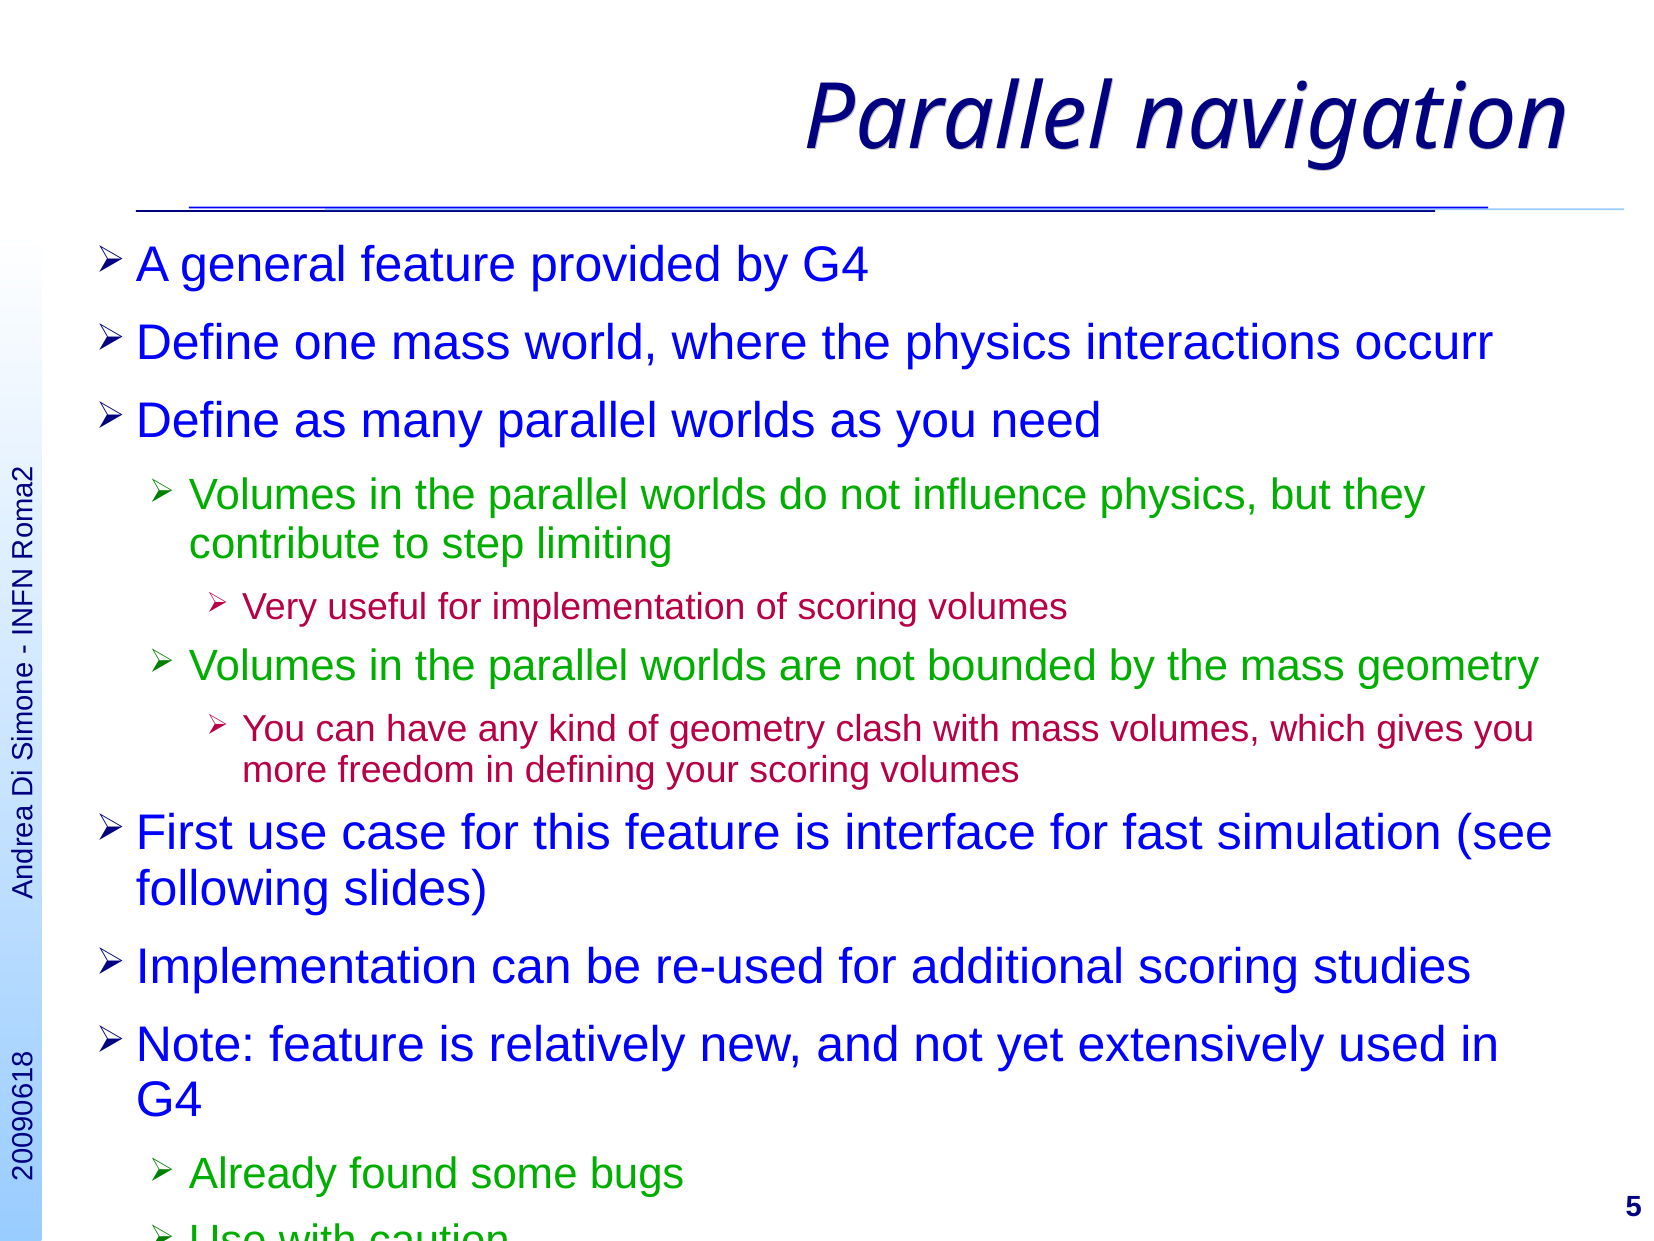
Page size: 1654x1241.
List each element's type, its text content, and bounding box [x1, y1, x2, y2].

title Parallel navigation [82, 56, 1571, 170]
list A general feature provided by G4 Define one mass world, where the physics interactions occurr Define as many parallel worlds as you need Volumes in the parallel worlds do not influence physics, but they contribute to step limiting Very useful for implementation of scoring volumes Volumes in the parallel worlds are not bounded by the mass geometry You can have any kind of geometry clash with mass volumes, which gives you more freedom in defining your scoring volumes First use case for this feature is interface for fast simulation (see following slides) Implementation can be re-used for additional scoring studies Note: feature is relatively new, and not yet extensively used in G4 Already found some bugs Use with caution [82, 236, 1571, 1241]
